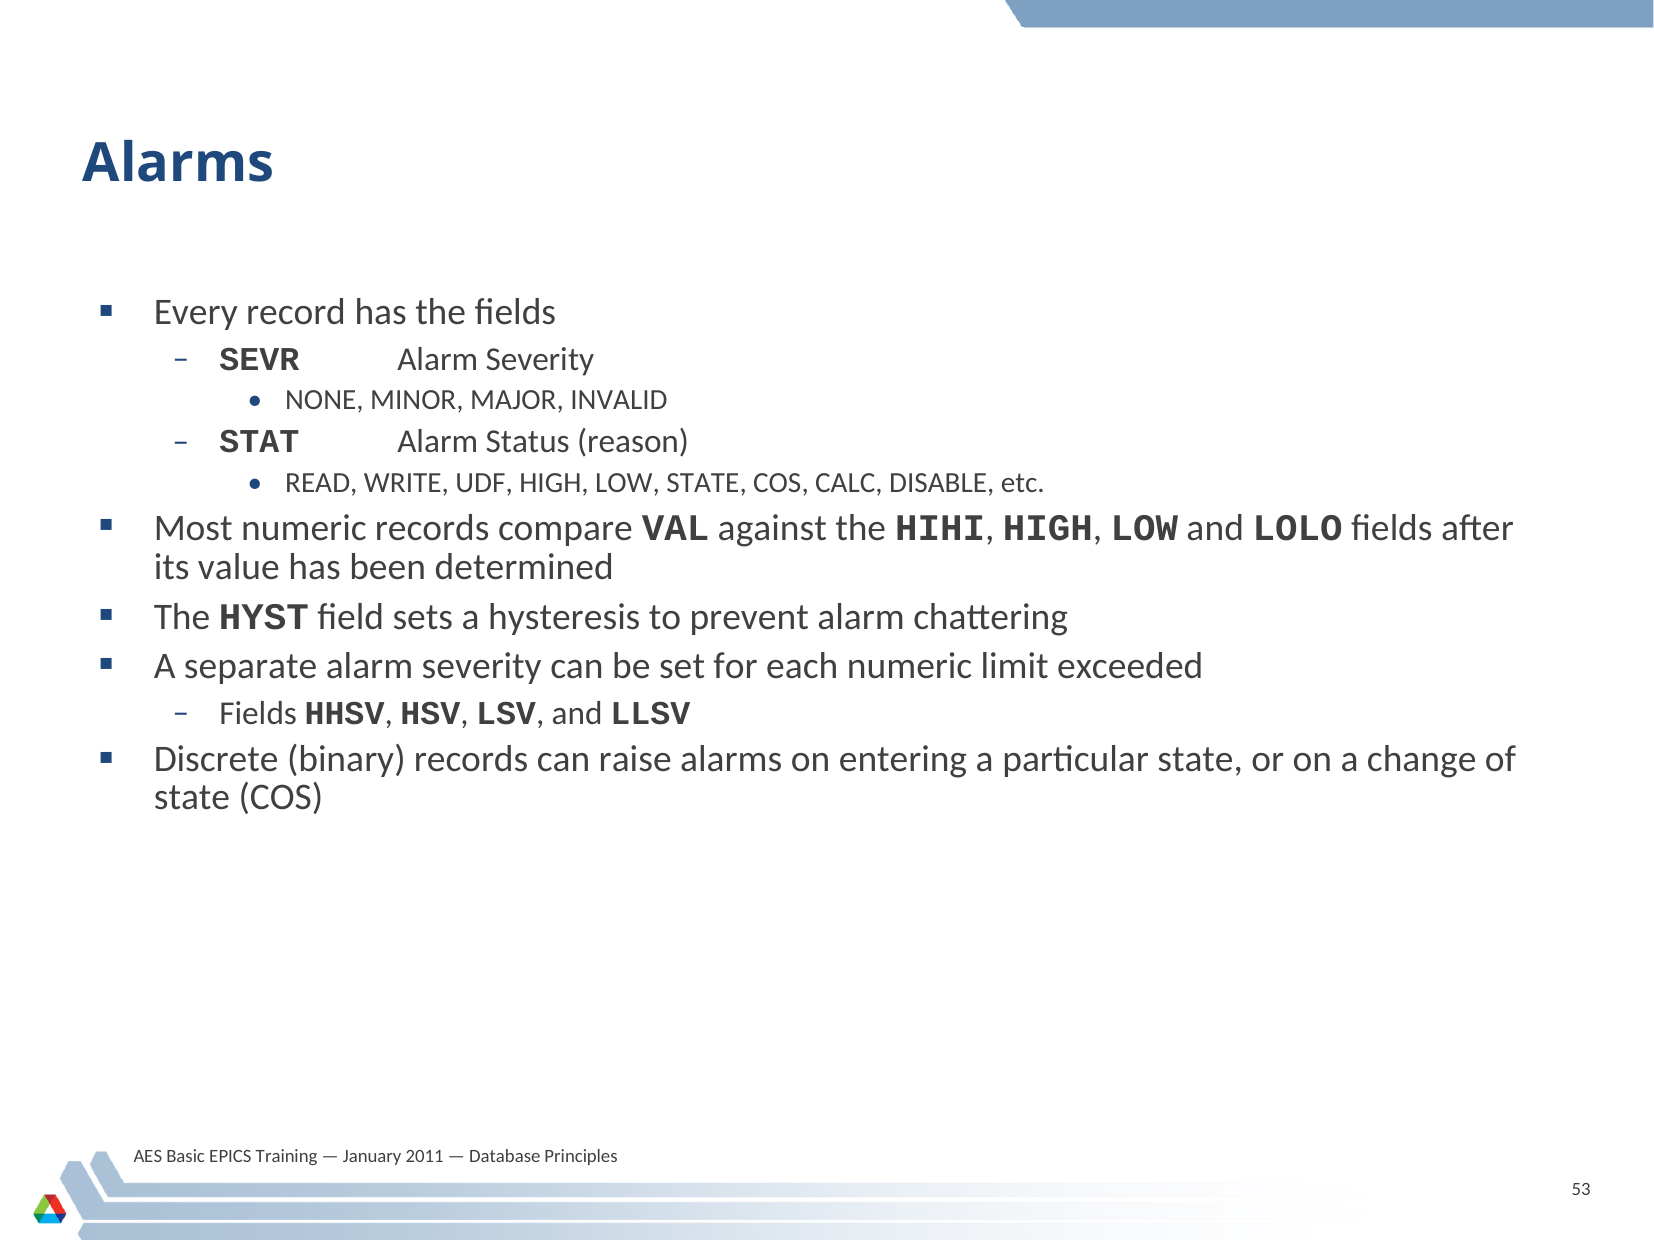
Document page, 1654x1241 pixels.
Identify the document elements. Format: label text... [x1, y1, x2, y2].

list Every record has the fields SEVR Alarm Severity NONE, MINOR, MAJOR, INVALID STAT Alarm Status (reason) READ, WRITE, UDF, HIGH, LOW, STATE, COS, CALC, DISABLE, etc. Most numeric records compare VAL against the HIHI, HIGH, LOW and LOLO fields after its value has been determined The HYST field sets a hysteresis to prevent alarm chattering A separate alarm severity can be set for each numeric limit exceeded Fields HHSV, HSV, LSV, and LLSV Discrete (binary) records can raise alarms on entering a particular state, or on a change of state (COS) [82, 289, 1571, 1123]
picture [0, 0, 1654, 29]
title Alarms [82, 128, 1571, 192]
picture [0, 1143, 1654, 1240]
